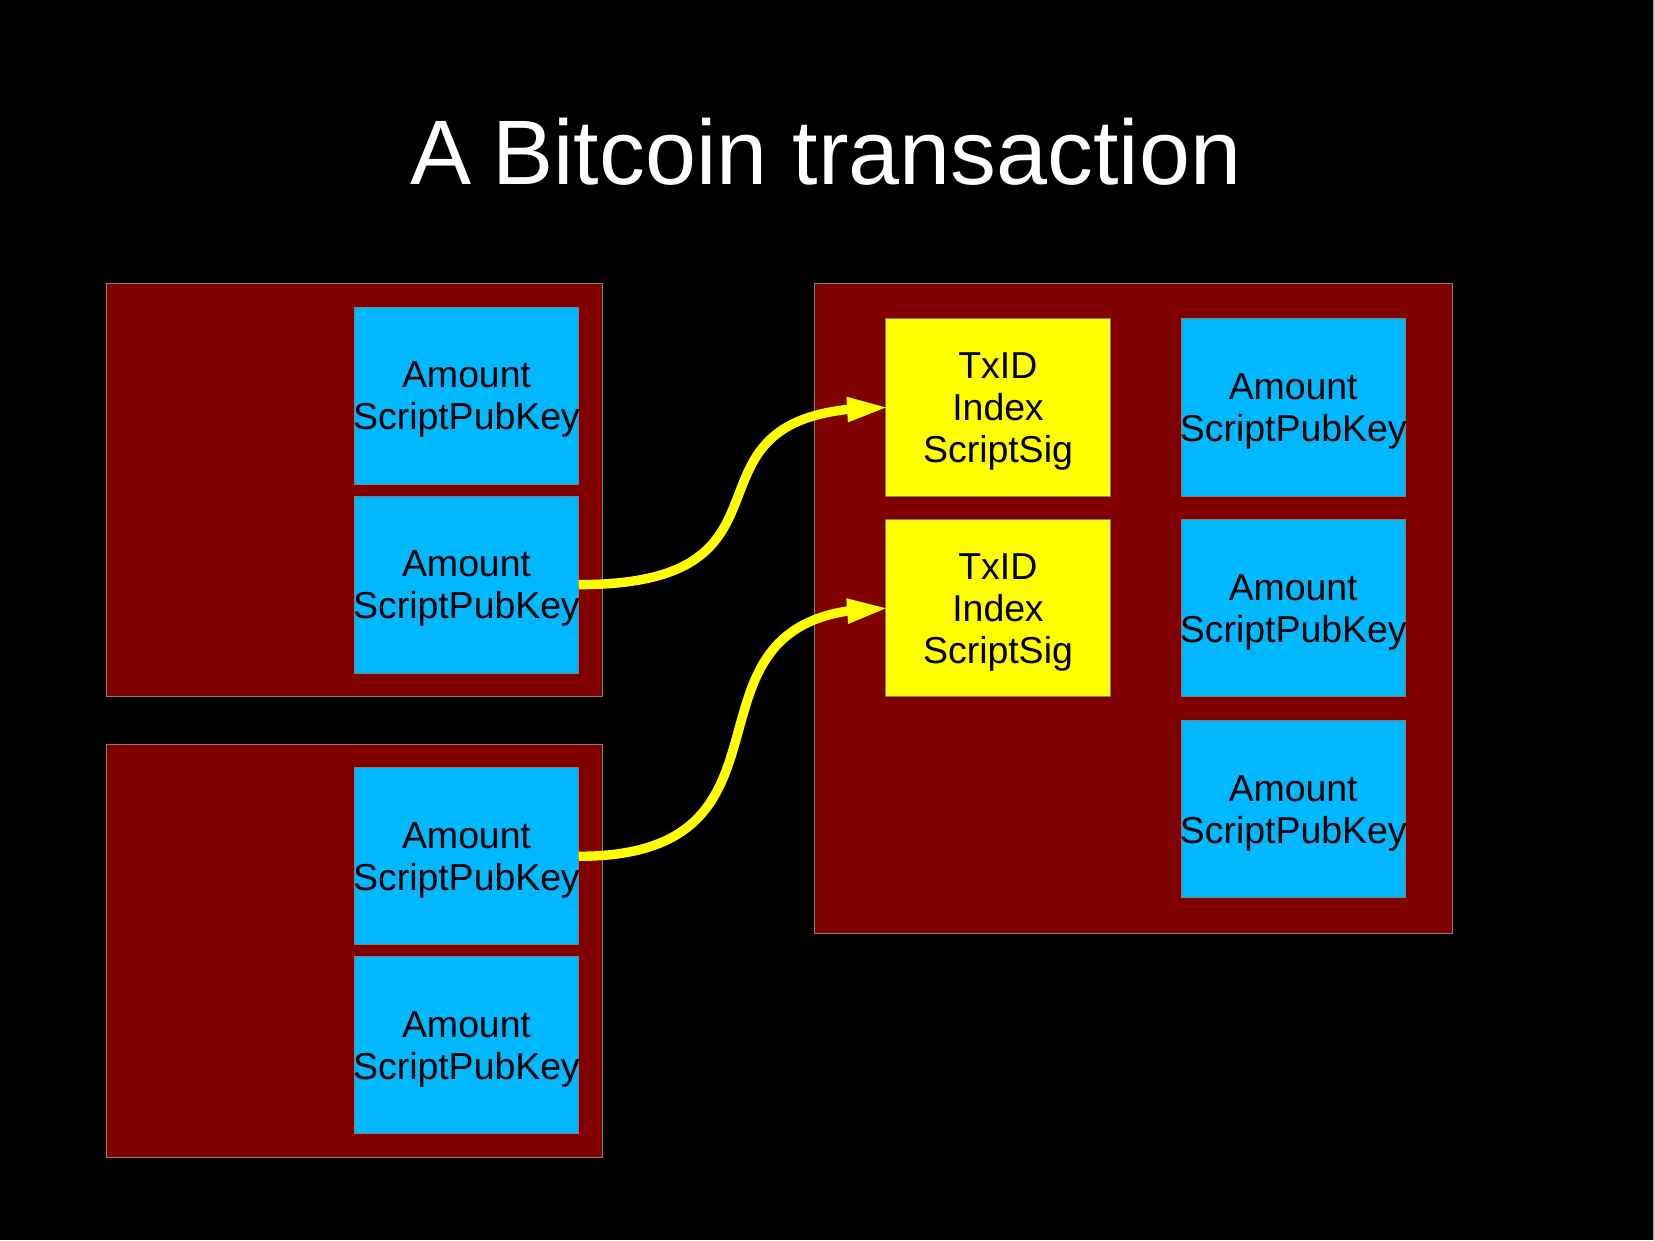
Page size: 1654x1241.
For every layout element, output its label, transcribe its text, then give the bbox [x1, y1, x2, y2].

text_box Amount ScriptPubKey [354, 767, 579, 945]
text_box Amount ScriptPubKey [1181, 318, 1406, 497]
text_box [814, 283, 1453, 934]
text_box Amount ScriptPubKey [1181, 720, 1406, 898]
text_box TxID Index ScriptSig [885, 318, 1111, 497]
text_box Amount ScriptPubKey [354, 307, 579, 485]
text_box [106, 283, 603, 697]
text_box Amount ScriptPubKey [1181, 519, 1406, 697]
title A Bitcoin transaction [82, 49, 1571, 257]
text_box TxID Index ScriptSig [885, 519, 1111, 697]
text_box [106, 744, 603, 1158]
text_box Amount ScriptPubKey [354, 496, 579, 674]
text_box Amount ScriptPubKey [354, 956, 579, 1134]
